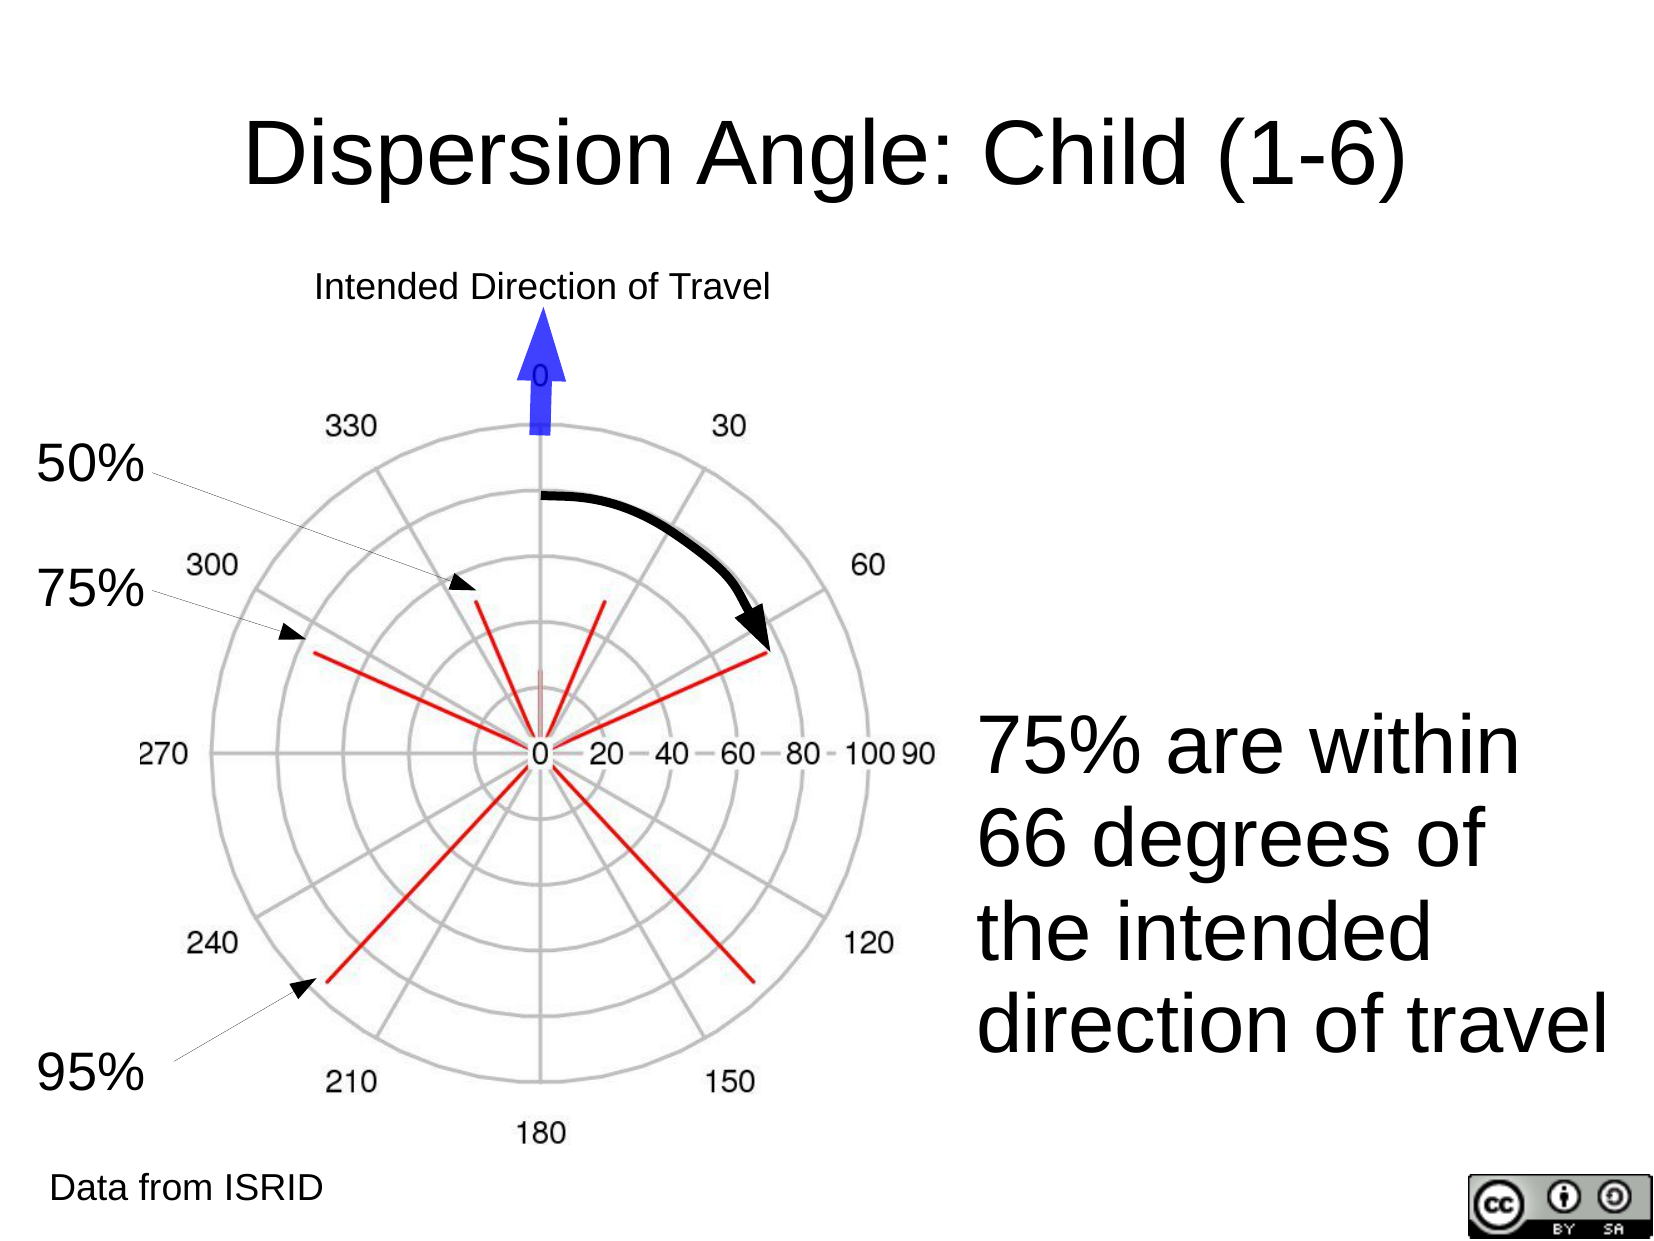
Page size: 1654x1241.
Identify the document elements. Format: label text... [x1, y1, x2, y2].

text_box 95% [22, 1033, 161, 1110]
text_box 75% are within 66 degrees of the intended direction of travel [961, 691, 1626, 1172]
picture [1468, 1174, 1653, 1239]
picture [140, 344, 941, 1145]
title Dispersion Angle: Child (1-6) [82, 49, 1571, 257]
text_box Data from ISRID [34, 1159, 340, 1217]
text_box Intended Direction of Travel [298, 258, 787, 315]
text_box 50% [22, 425, 161, 501]
text_box 75% [22, 549, 161, 625]
